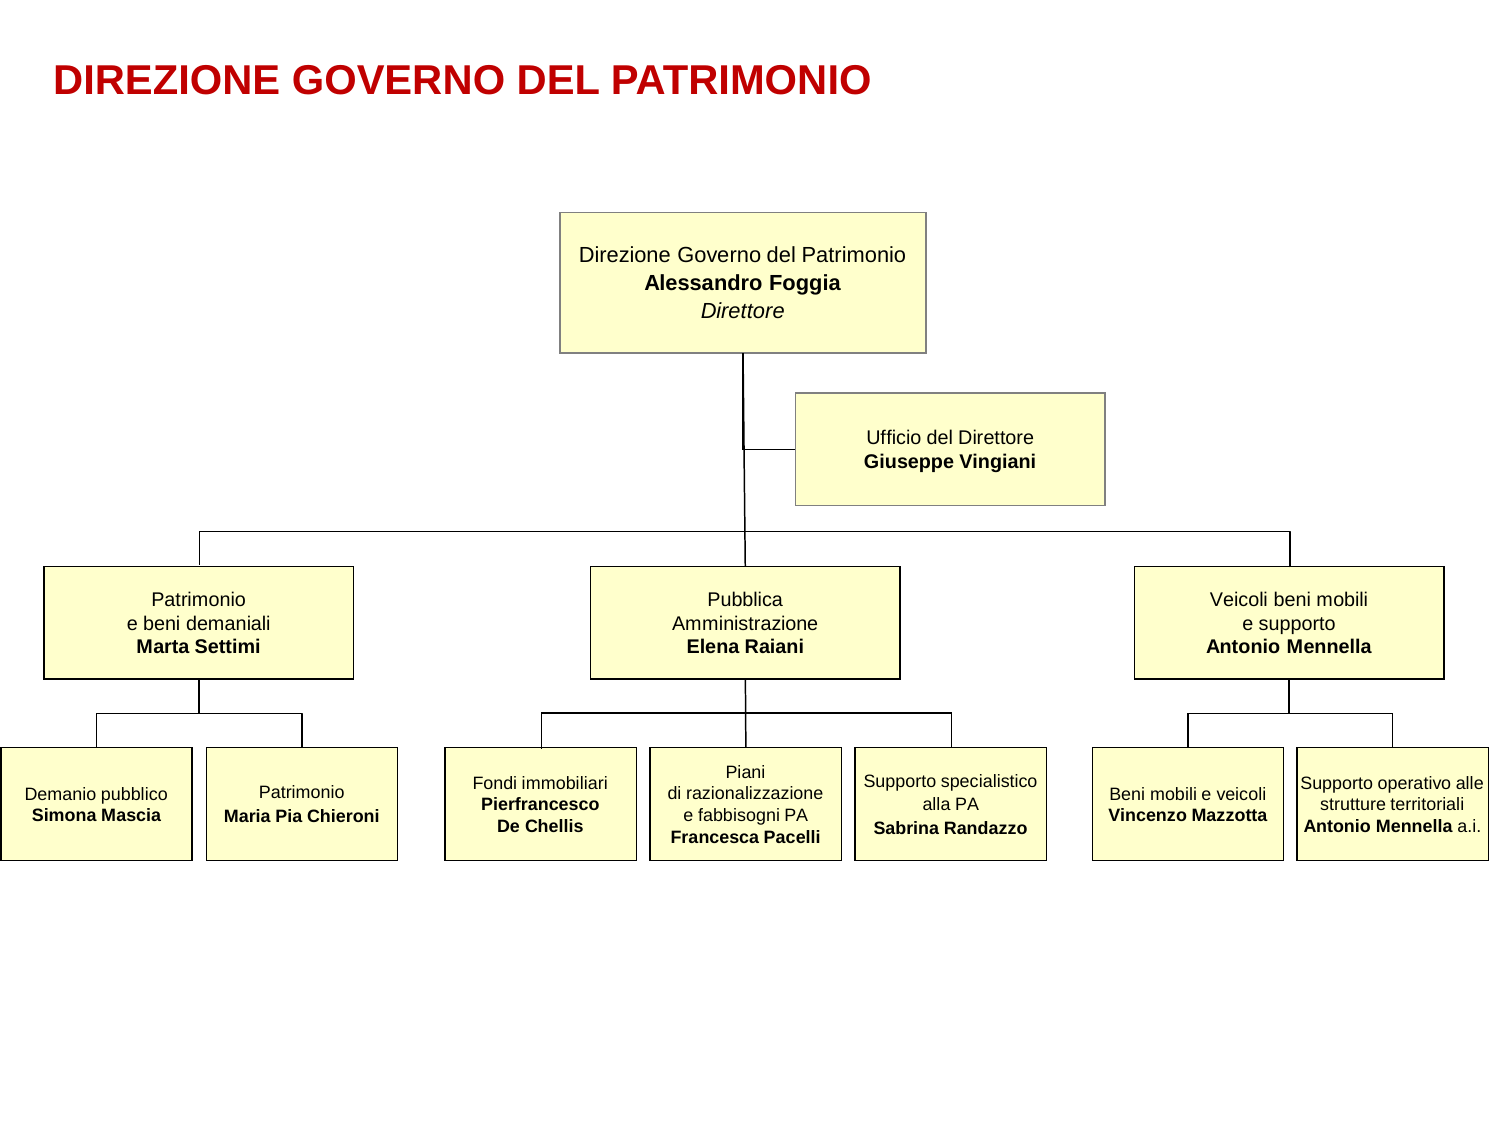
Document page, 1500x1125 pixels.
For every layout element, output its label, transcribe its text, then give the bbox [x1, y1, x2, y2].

text_box DIREZIONE GOVERNO DEL PATRIMONIO [38, 45, 1500, 128]
picture [0, 211, 1500, 861]
